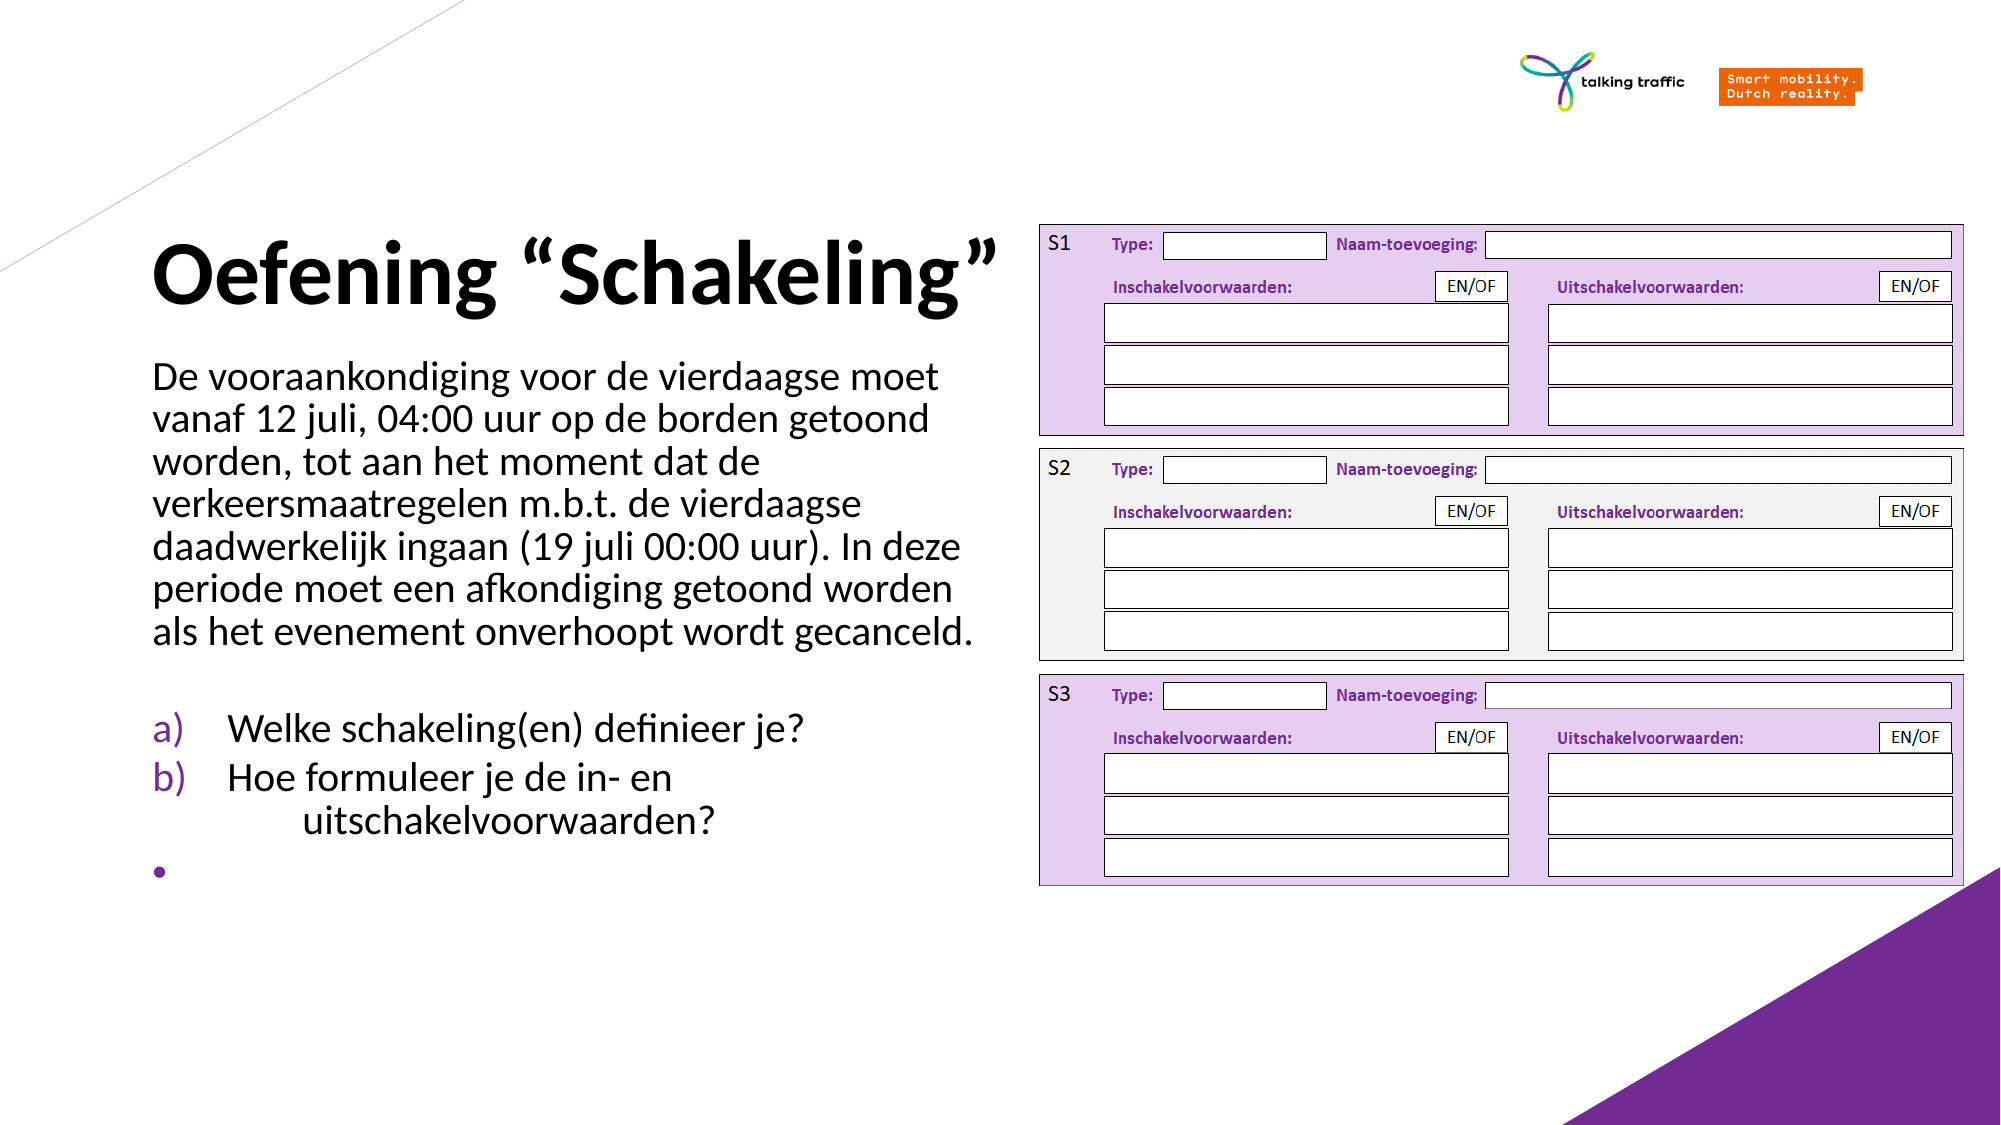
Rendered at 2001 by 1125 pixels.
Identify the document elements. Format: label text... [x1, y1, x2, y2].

list De vooraankondiging voor de vierdaagse moet vanaf 12 juli, 04:00 uur op de borden getoond worden, tot aan het moment dat de verkeersmaatregelen m.b.t. de vierdaagse daadwerkelijk ingaan (19 juli 00:00 uur). In deze periode moet een afkondiging getoond worden als het evenement onverhoopt wordt gecanceld. Welke schakeling(en) definieer je? Hoe formuleer je de in- en uitschakelvoorwaarden? [137, 356, 1000, 1014]
text_box 4 [1412, 1042, 1863, 1103]
title Oefening “Schakeling” [137, 165, 1863, 332]
picture [1033, 220, 1964, 887]
